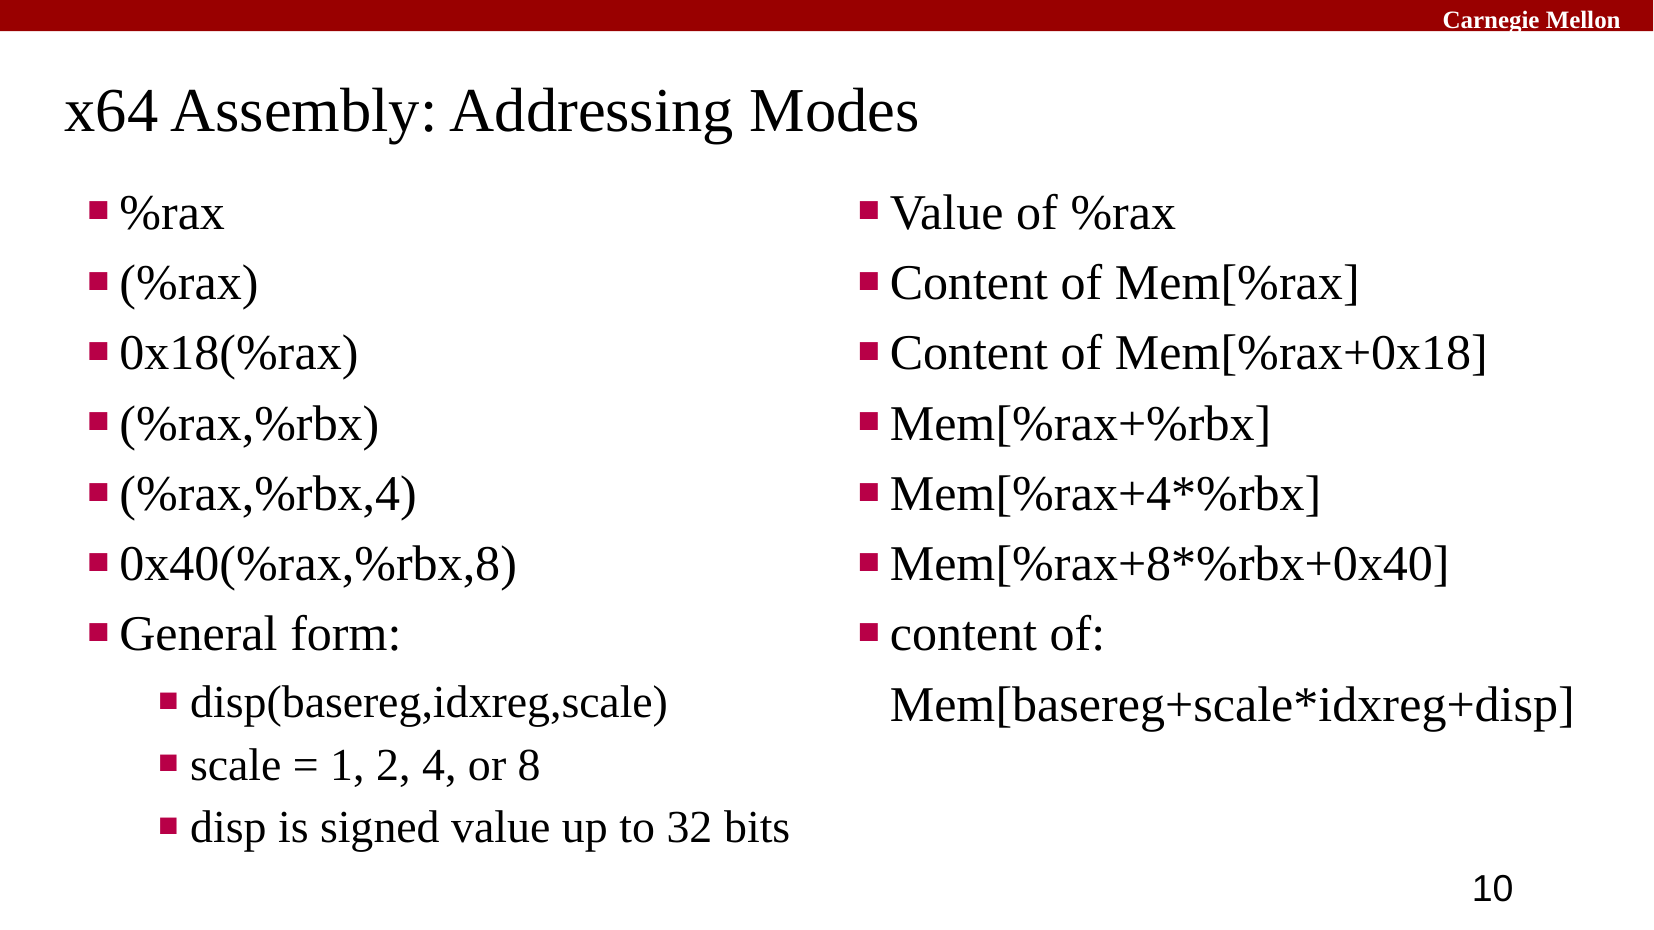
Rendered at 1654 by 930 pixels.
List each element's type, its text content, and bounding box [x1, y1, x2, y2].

list Value of %rax Content of Mem[%rax] Content of Mem[%rax+0x18] Mem[%rax+%rbx] Mem[%rax+4*%rbx] Mem[%rax+8*%rbx+0x40] content of: Mem[basereg+scale*idxreg+disp] [842, 184, 1576, 859]
list %rax (%rax) 0x18(%rax) (%rax,%rbx) (%rax,%rbx,4) 0x40(%rax,%rbx,8) General form: disp(basereg,idxreg,scale) scale = 1, 2, 4, or 8 disp is signed value up to 32 bits [71, 184, 806, 859]
title x64 Assembly: Addressing Modes [64, 58, 1576, 163]
